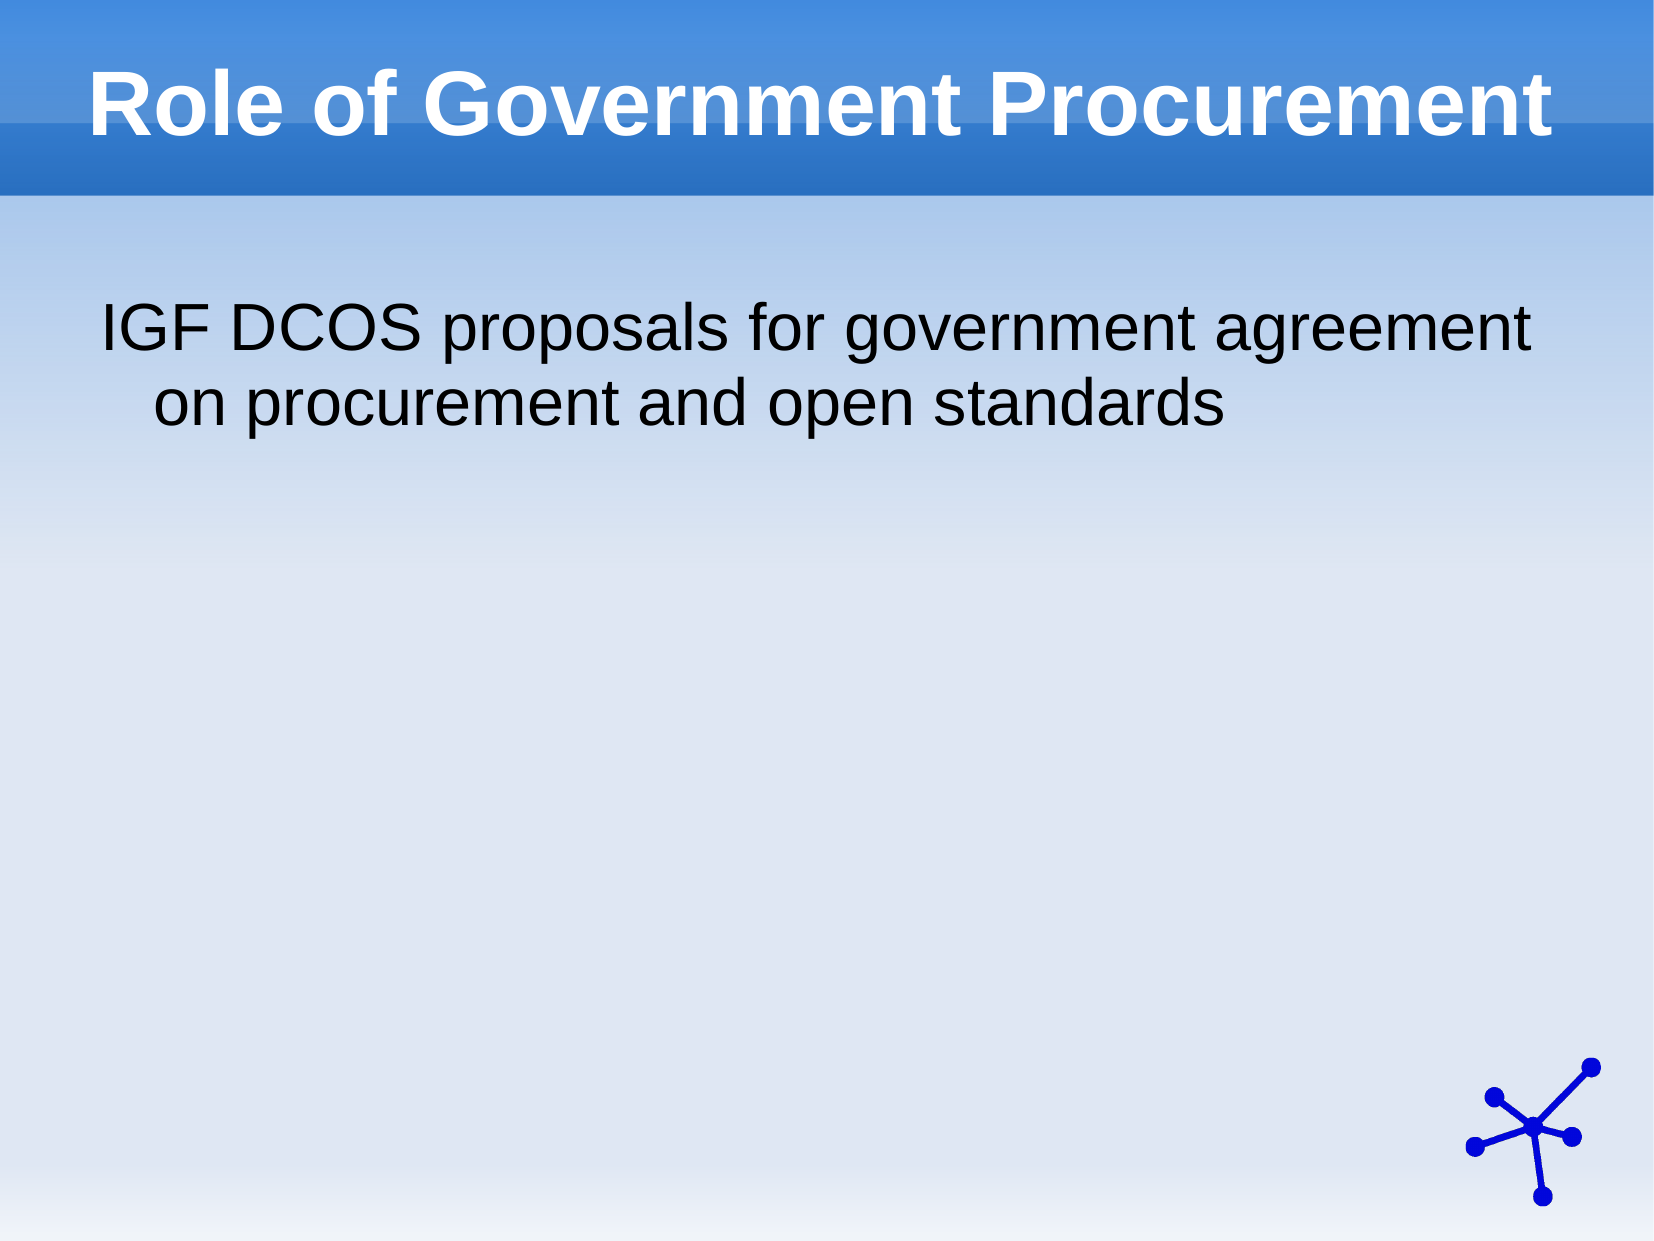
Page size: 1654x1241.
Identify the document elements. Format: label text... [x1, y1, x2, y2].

picture [0, 0, 1654, 1241]
title Role of Government Procurement [76, 7, 1565, 200]
list IGF DCOS proposals for government agreement on procurement and open standards [82, 290, 1571, 1094]
